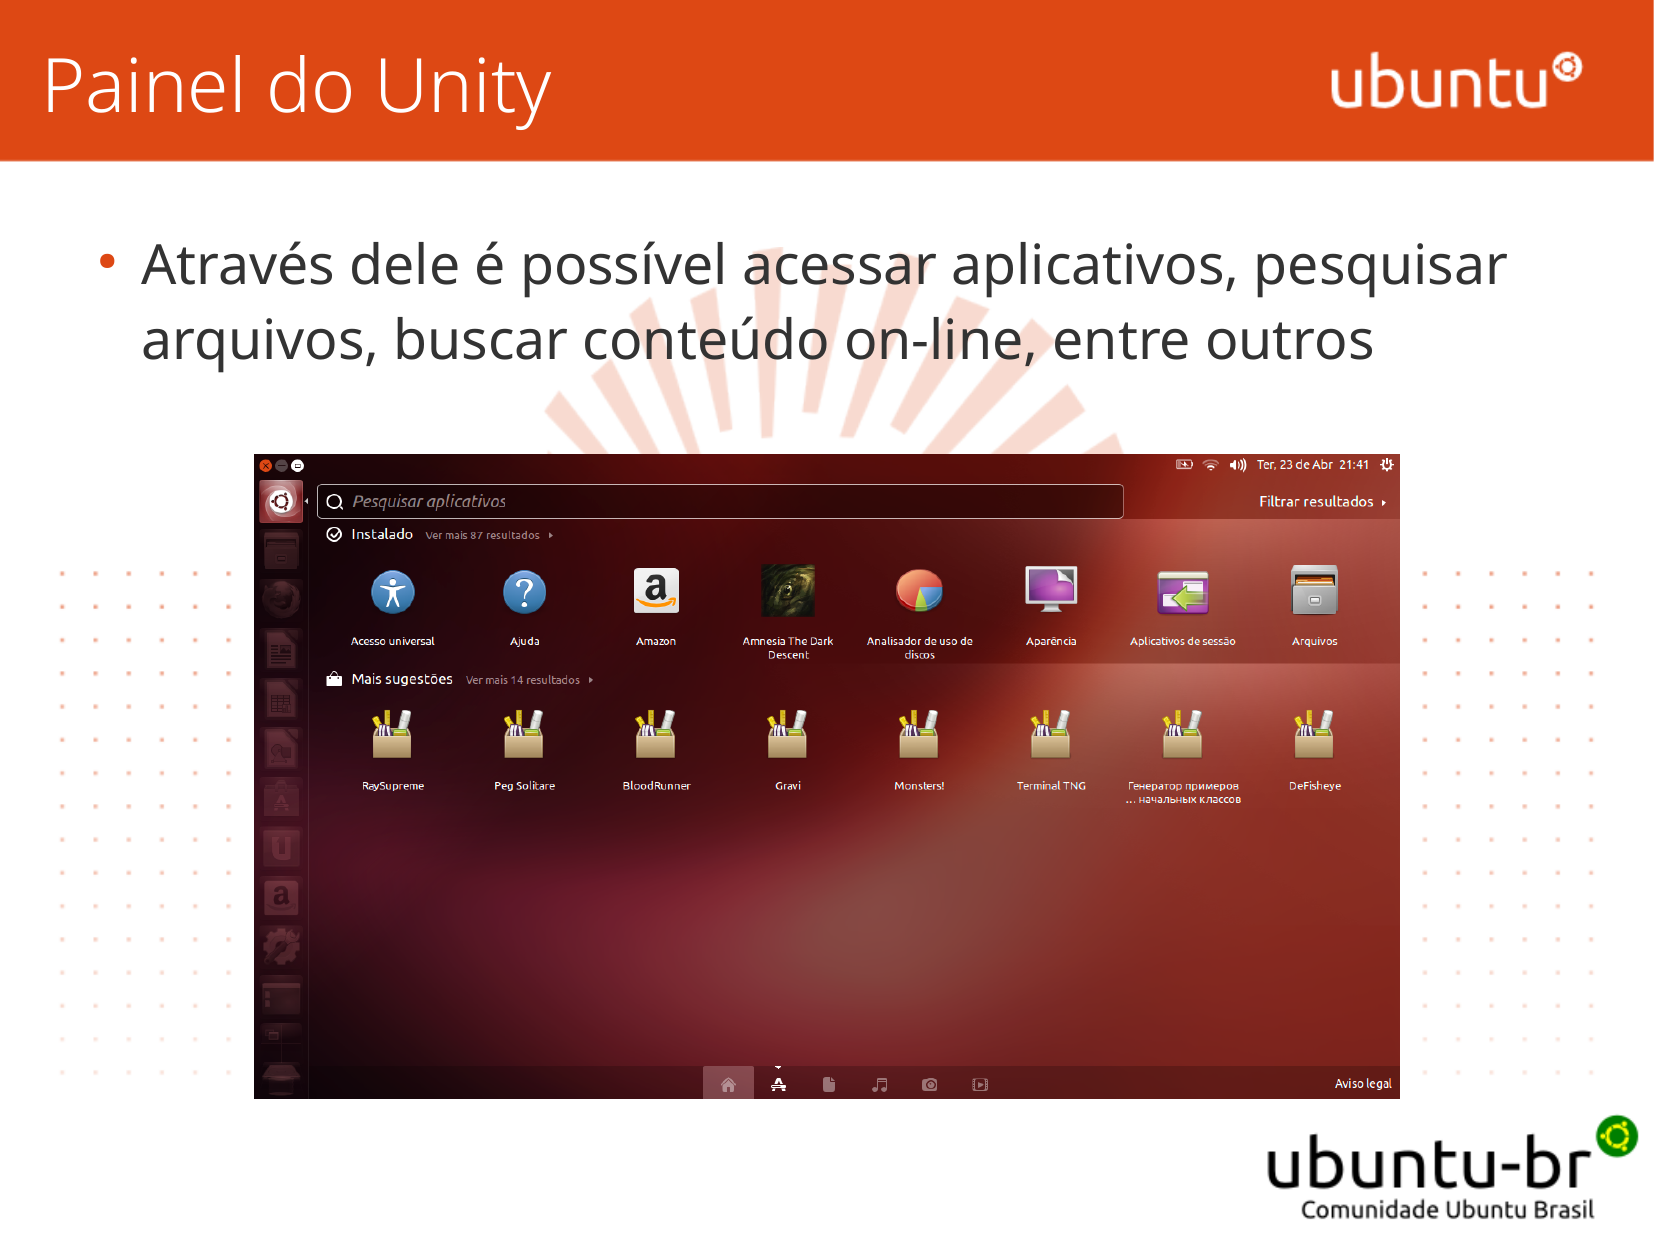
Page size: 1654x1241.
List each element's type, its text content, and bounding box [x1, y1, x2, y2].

picture [0, 0, 1654, 1241]
list Através dele é possível acessar aplicativos, pesquisar arquivos, buscar conteúdo on-line, entre outros [82, 225, 1538, 426]
title Painel do Unity [41, 31, 1300, 136]
